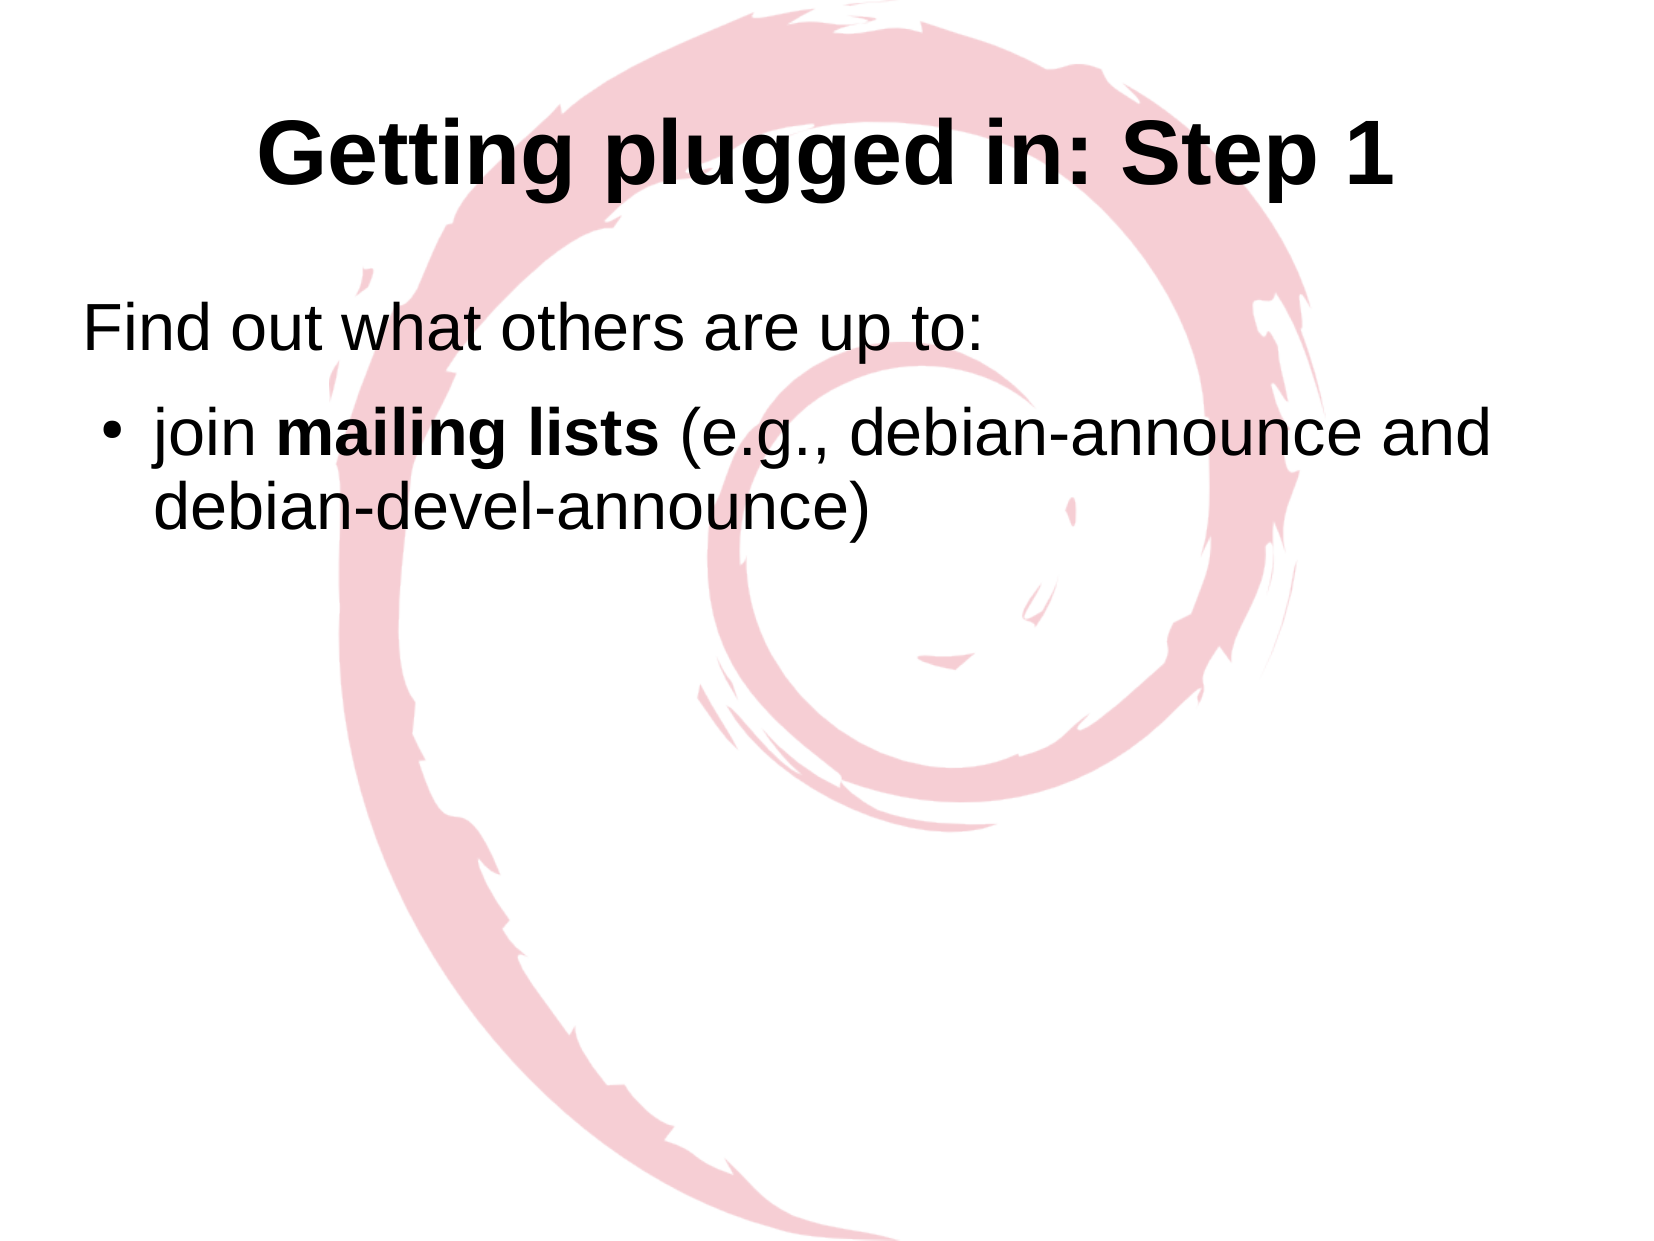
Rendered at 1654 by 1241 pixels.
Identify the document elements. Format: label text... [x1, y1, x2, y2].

list Find out what others are up to: join mailing lists (e.g., debian-announce and debian-devel-announce) [82, 290, 1571, 1109]
title Getting plugged in: Step 1 [82, 49, 1571, 257]
